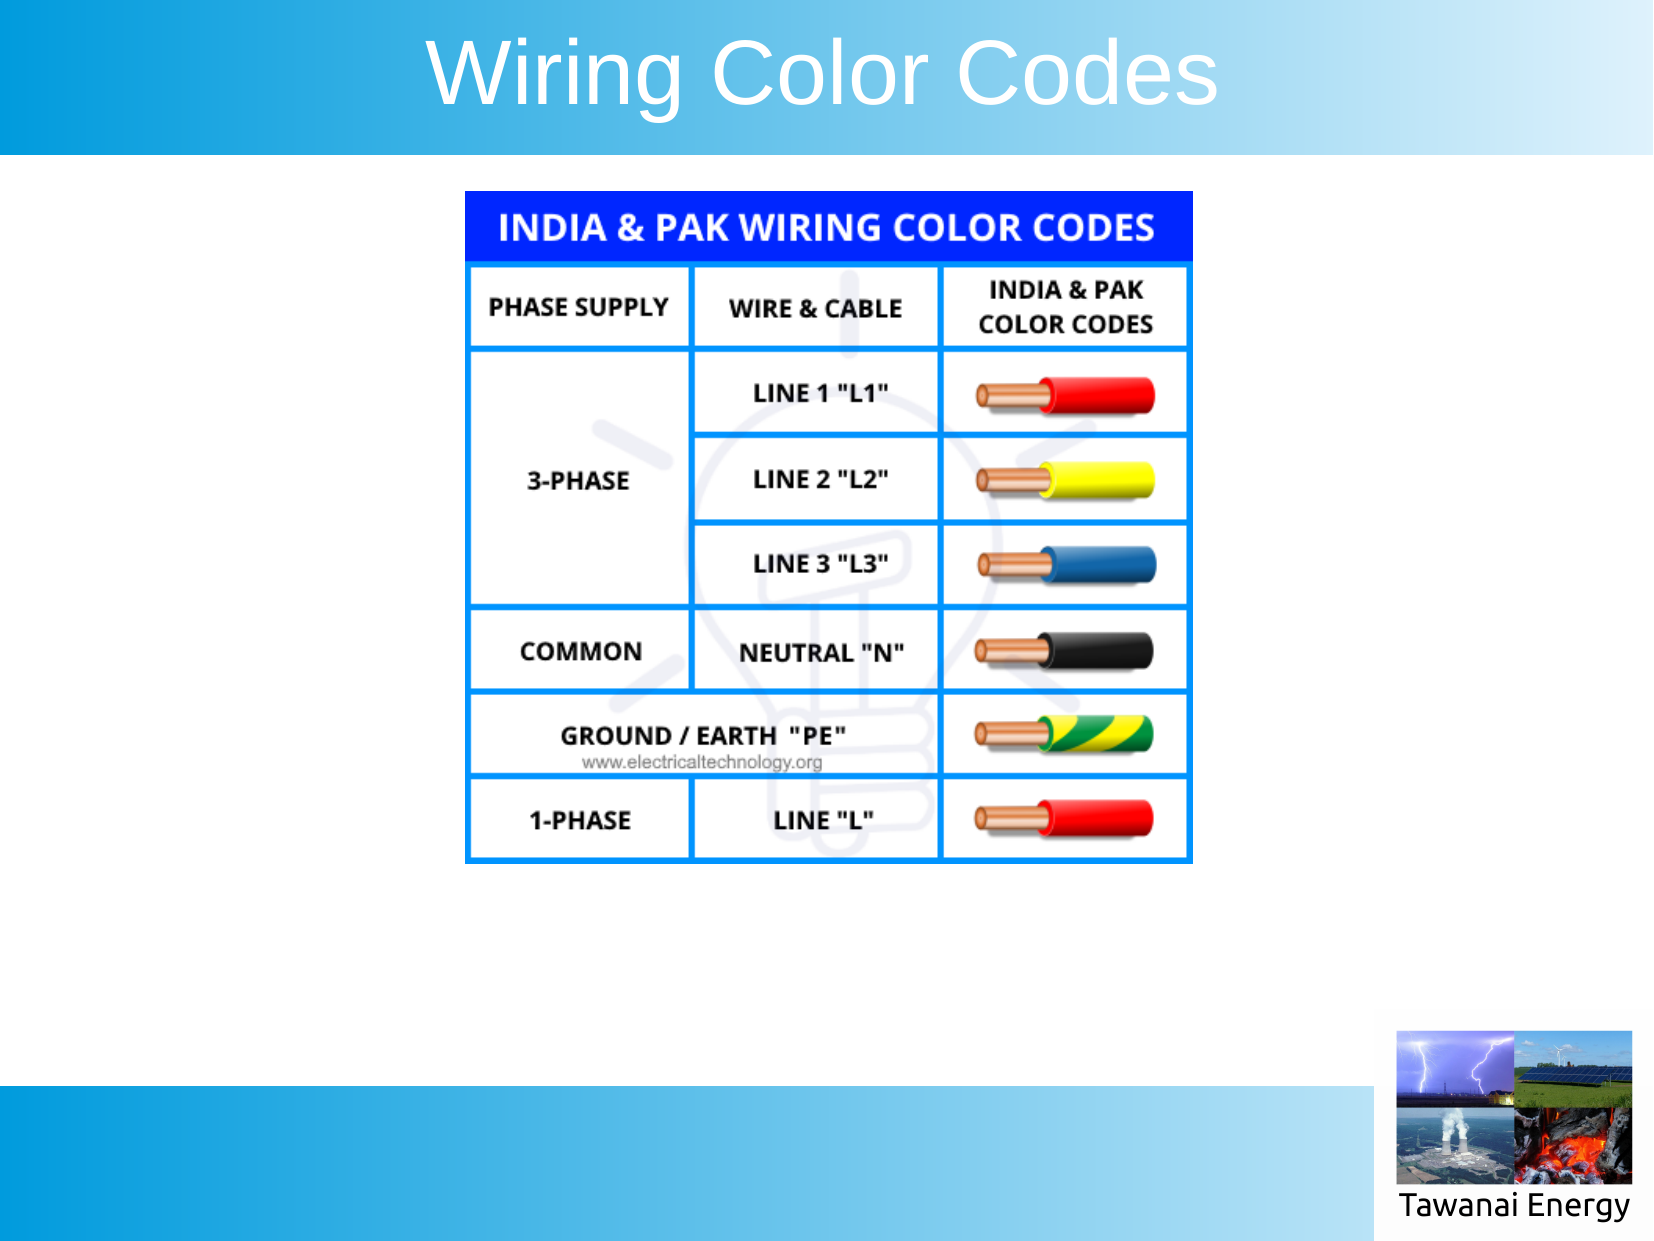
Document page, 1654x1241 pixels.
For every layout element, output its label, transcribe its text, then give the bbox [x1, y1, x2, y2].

title Wiring Color Codes [79, 20, 1568, 126]
picture [1374, 1009, 1654, 1241]
picture [465, 191, 1193, 864]
